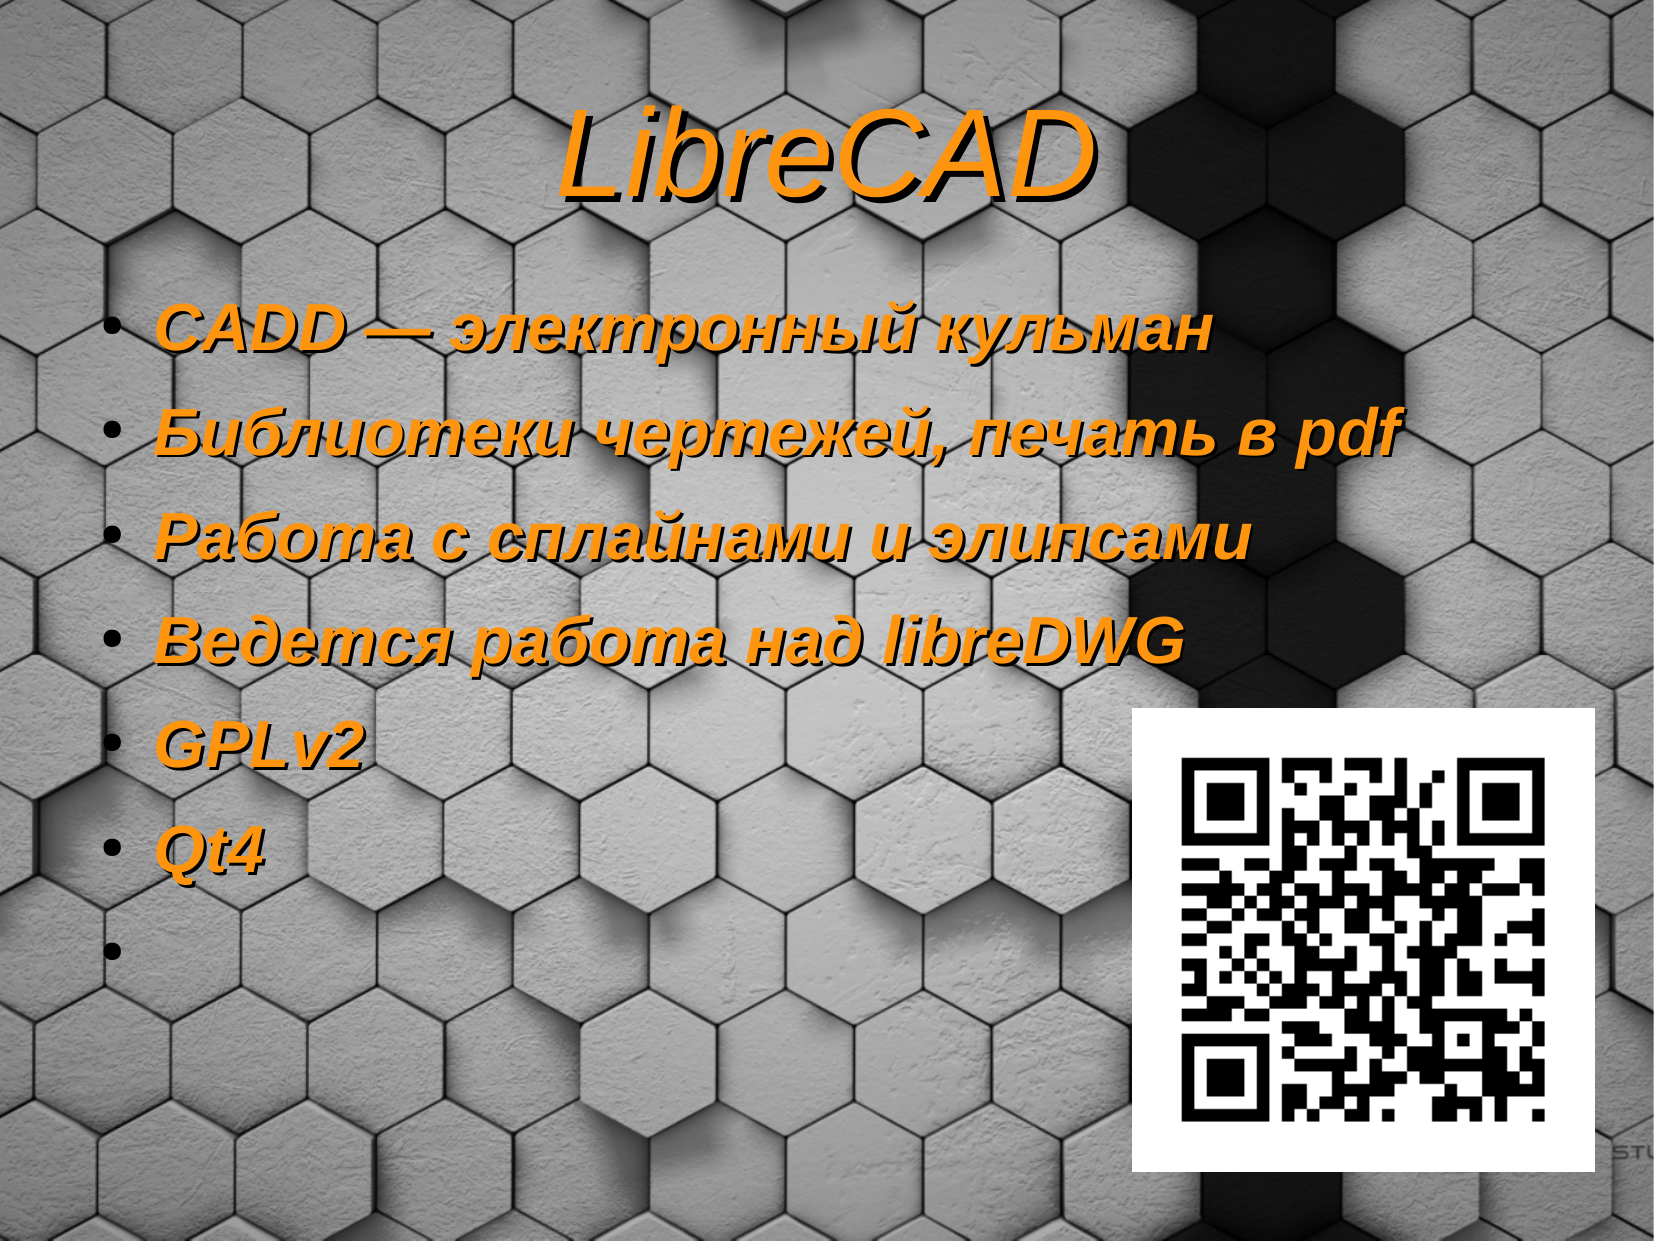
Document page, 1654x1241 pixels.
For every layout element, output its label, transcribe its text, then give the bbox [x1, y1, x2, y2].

title LibreCAD [82, 49, 1571, 257]
picture [0, 0, 1654, 1241]
list CADD — электронный кульман Библиотеки чертежей, печать в pdf Работа с сплайнами и элипсами Ведется работа над libreDWG GPLv2 Qt4 [82, 290, 1571, 1010]
